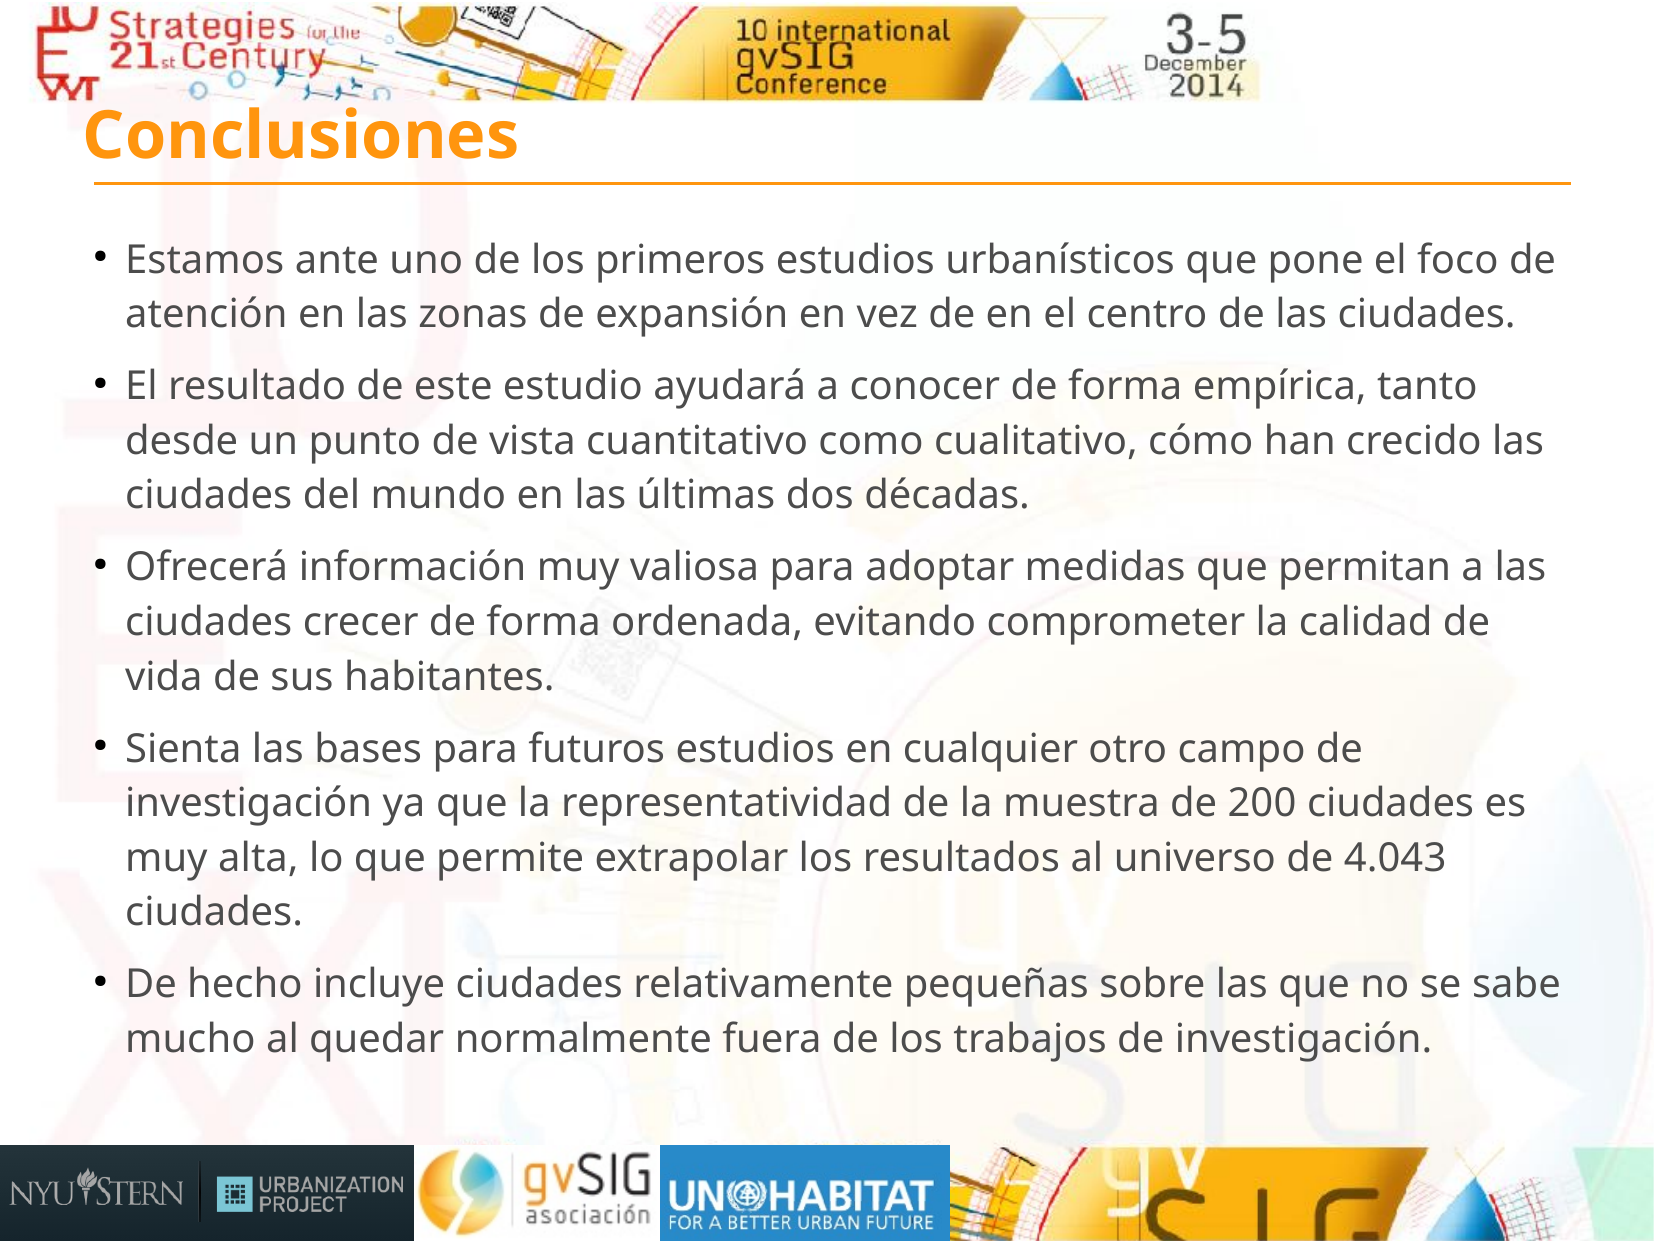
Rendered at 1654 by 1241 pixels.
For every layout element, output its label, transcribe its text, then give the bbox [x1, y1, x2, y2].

picture [0, 2, 1654, 1241]
title Conclusiones [82, 88, 1571, 178]
list Estamos ante uno de los primeros estudios urbanísticos que pone el foco de atención en las zonas de expansión en vez de en el centro de las ciudades. El resultado de este estudio ayudará a conocer de forma empírica, tanto desde un punto de vista cuantitativo como cualitativo, cómo han crecido las ciudades del mundo en las últimas dos décadas. Ofrecerá información muy valiosa para adoptar medidas que permitan a las ciudades crecer de forma ordenada, evitando comprometer la calidad de vida de sus habitantes. Sienta las bases para futuros estudios en cualquier otro campo de investigación ya que la representatividad de la muestra de 200 ciudades es muy alta, lo que permite extrapolar los resultados al universo de 4.043 ciudades. De hecho incluye ciudades relativamente pequeñas sobre las que no se sabe mucho al quedar normalmente fuera de los trabajos de investigación. [82, 230, 1565, 1093]
